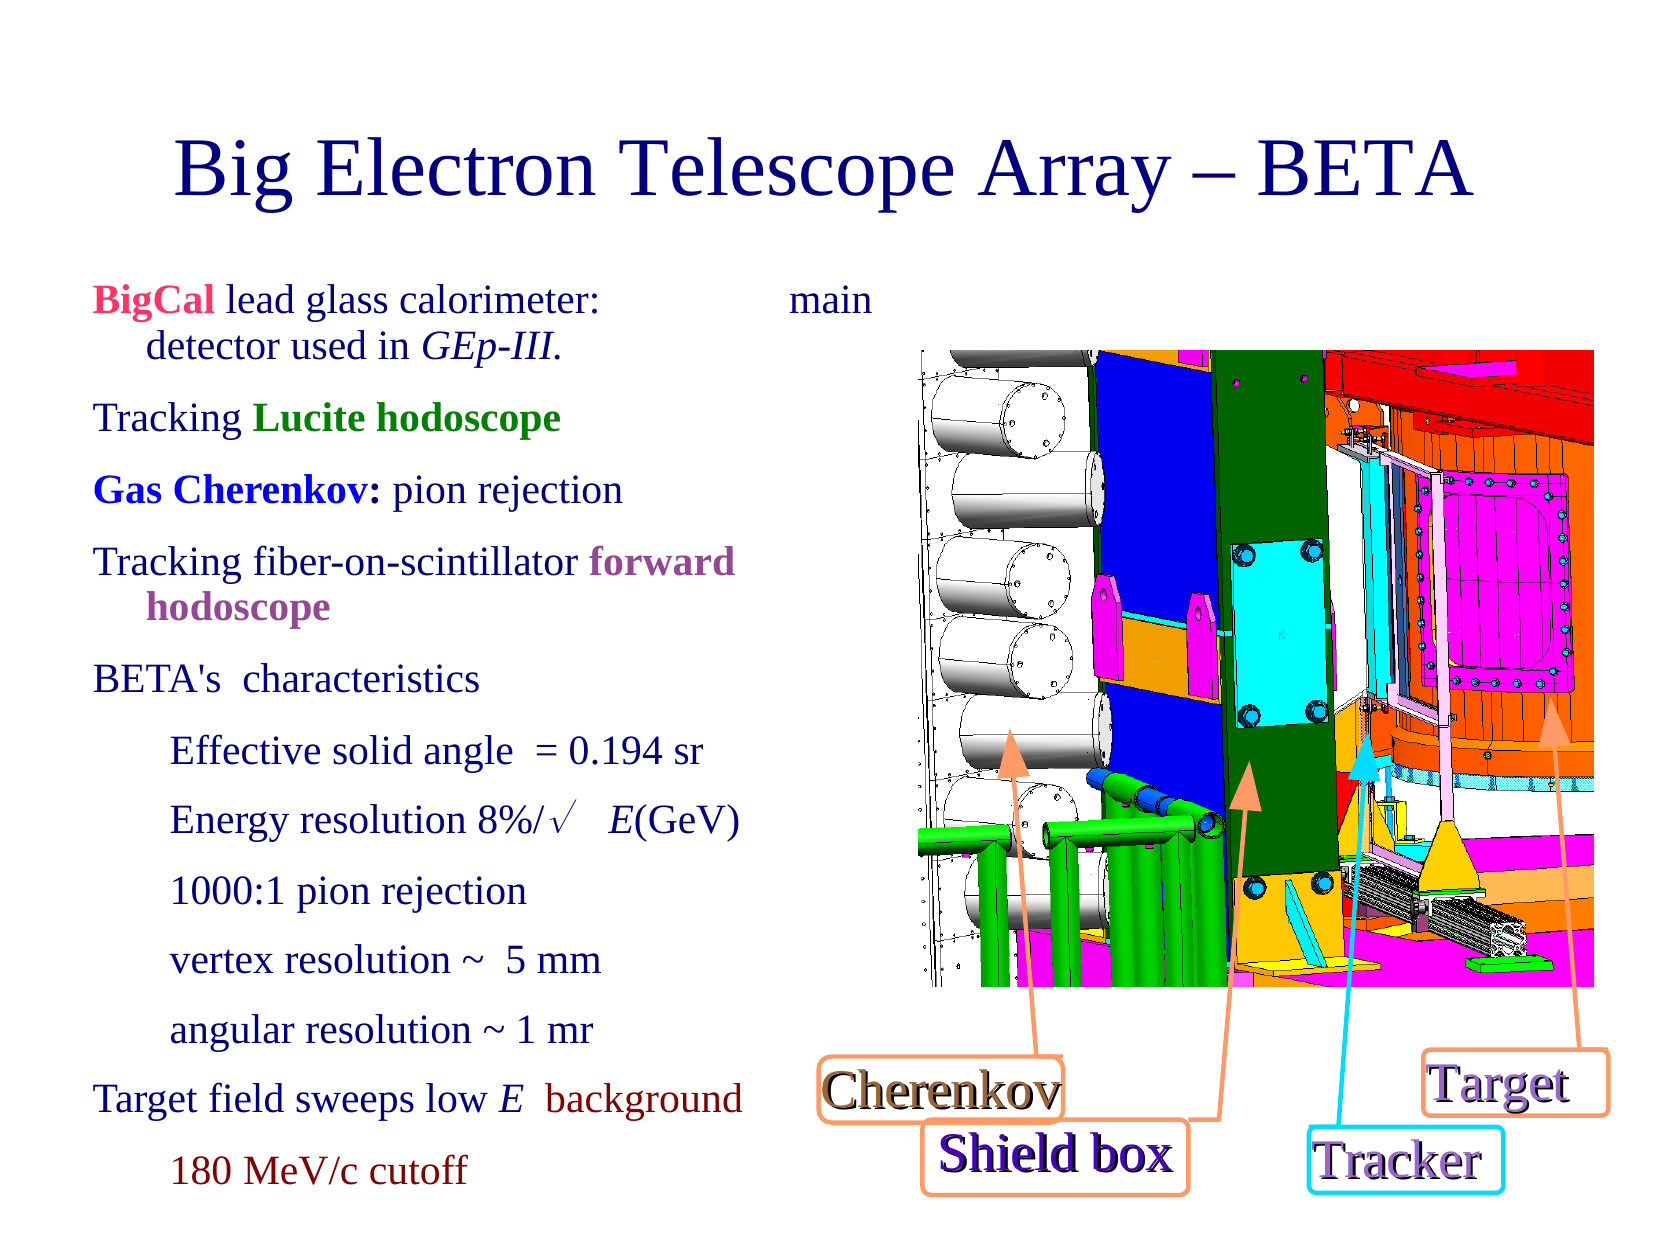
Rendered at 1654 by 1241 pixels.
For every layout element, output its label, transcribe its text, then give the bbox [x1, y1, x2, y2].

text_box Shield box [922, 1119, 1189, 1196]
text_box Tracker [1308, 1126, 1504, 1193]
picture [918, 350, 1594, 987]
title Big Electron Telescope Array – BETA [119, 109, 1531, 317]
list BigCal lead glass calorimeter: main detector used in GEp-III. Tracking Lucite hodoscope Gas Cherenkov: pion rejection Tracking fiber-on-scintillator forward hodoscope BETA's characteristics Effective solid angle = 0.194 sr Energy resolution 8%/E(GeV) 1000:1 pion rejection vertex resolution ~ 5 mm angular resolution ~ 1 mr Target field sweeps low E background 180 MeV/c cutoff [75, 276, 916, 1216]
text_box Cherenkov [818, 1056, 1064, 1123]
text_box Target [1423, 1049, 1609, 1116]
